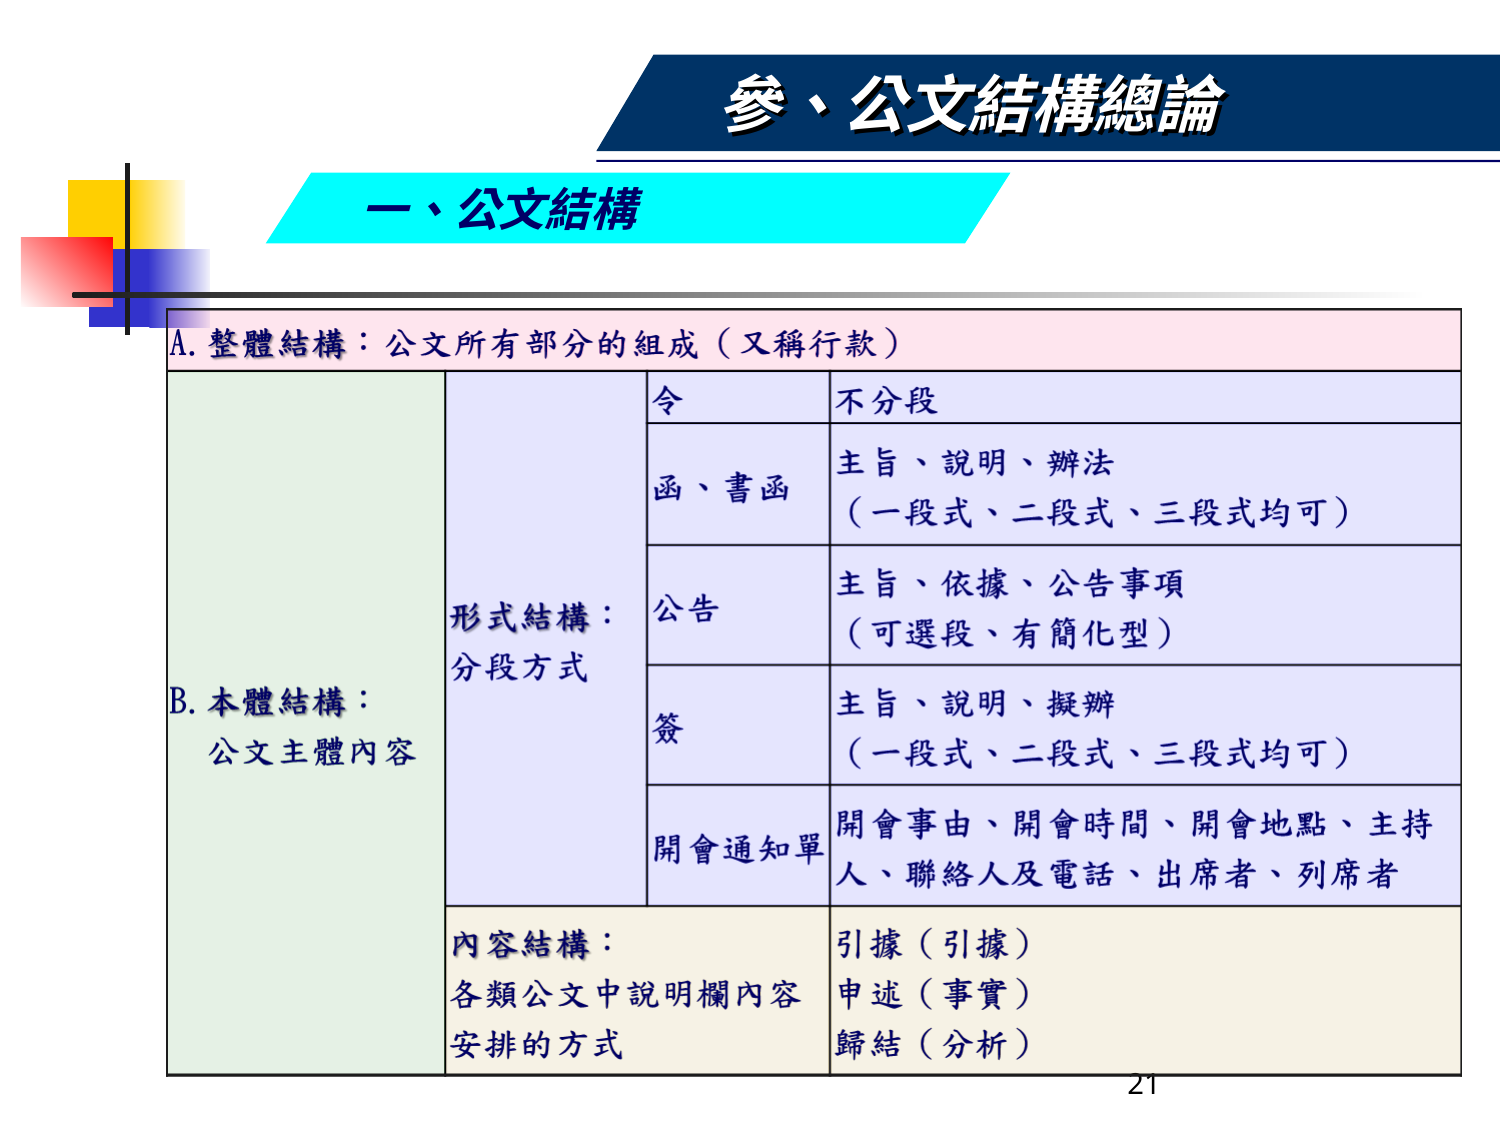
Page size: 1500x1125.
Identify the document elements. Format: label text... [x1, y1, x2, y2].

picture [166, 308, 1462, 1084]
text_box <編號> [1112, 1084, 1426, 1113]
text_box 參、公文結構總論 [596, 54, 1500, 152]
text_box 一、公文結構 [265, 172, 1011, 244]
